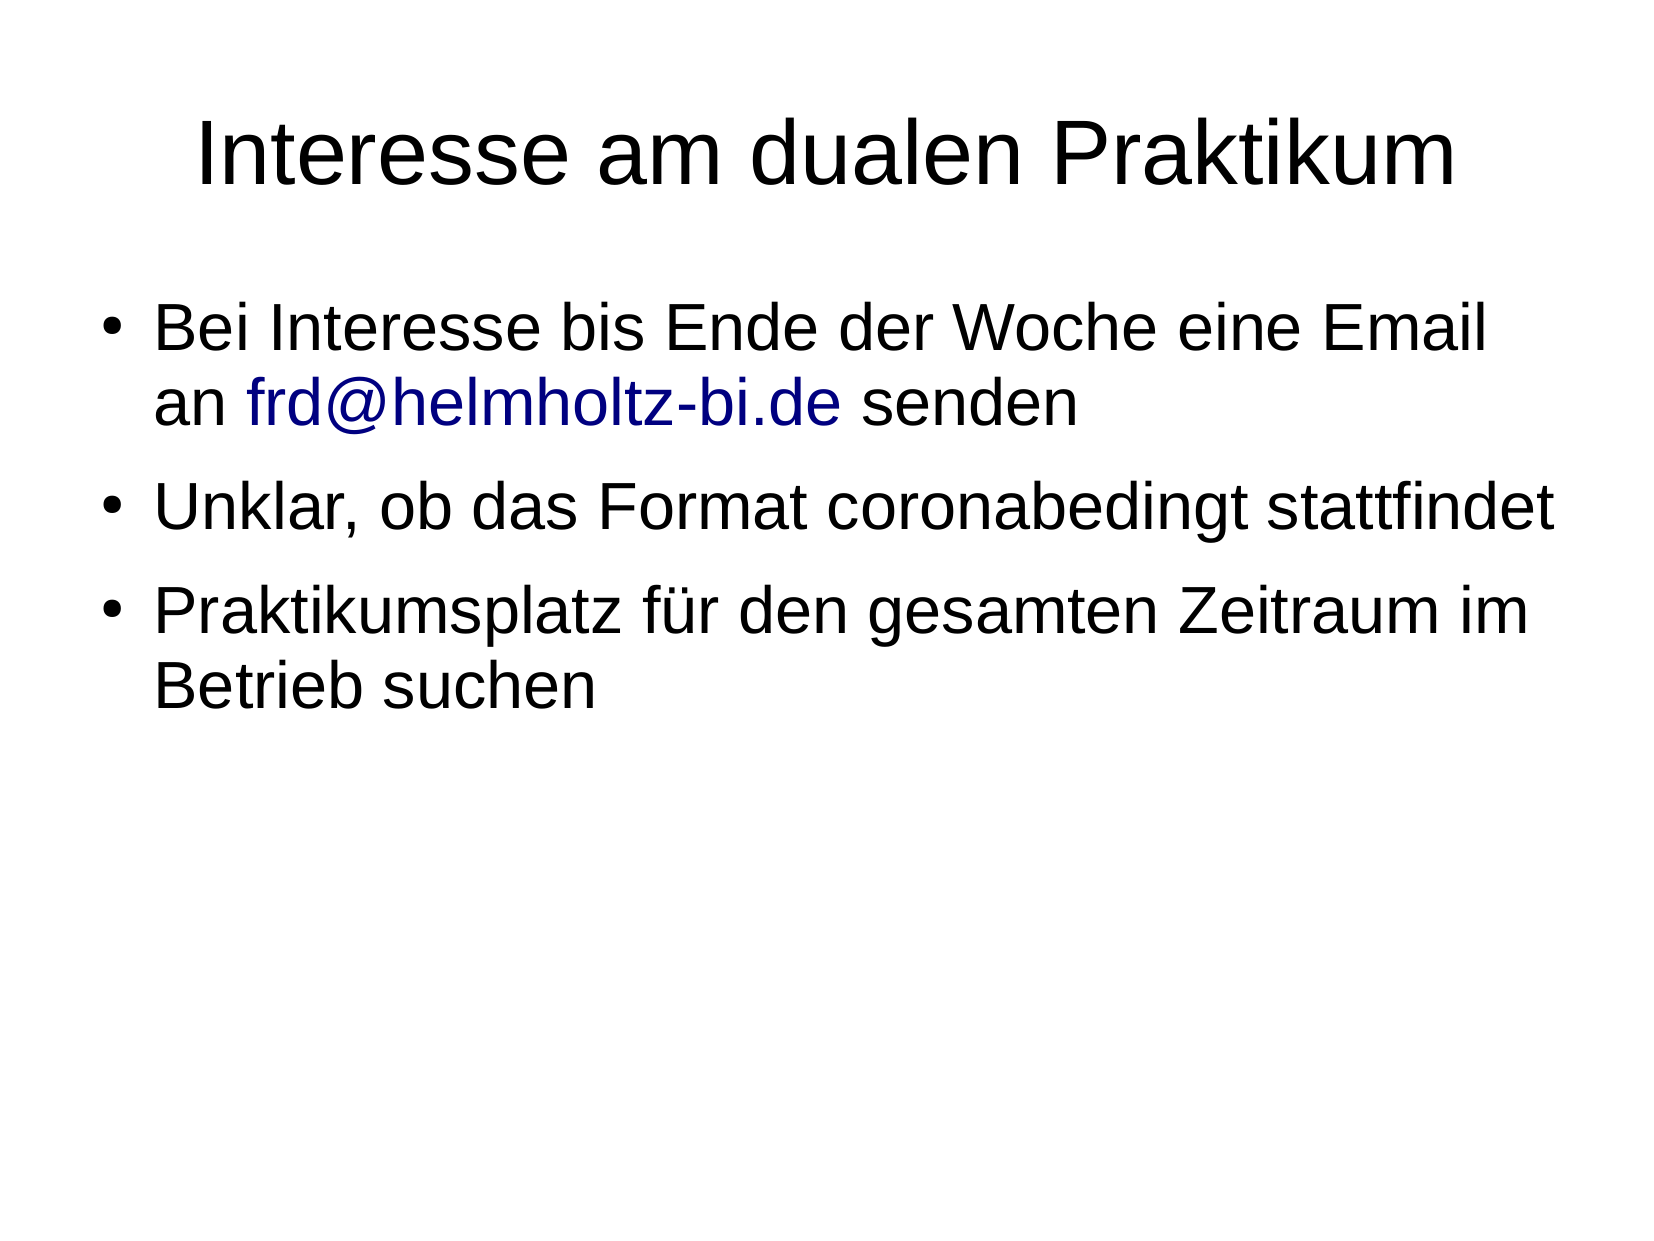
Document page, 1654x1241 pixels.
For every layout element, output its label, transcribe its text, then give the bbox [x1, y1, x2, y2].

list Bei Interesse bis Ende der Woche eine Email an frd@helmholtz-bi.de senden Unklar, ob das Format coronabedingt stattfindet Praktikumsplatz für den gesamten Zeitraum im Betrieb suchen [82, 290, 1571, 1010]
title Interesse am dualen Praktikum [82, 49, 1571, 257]
